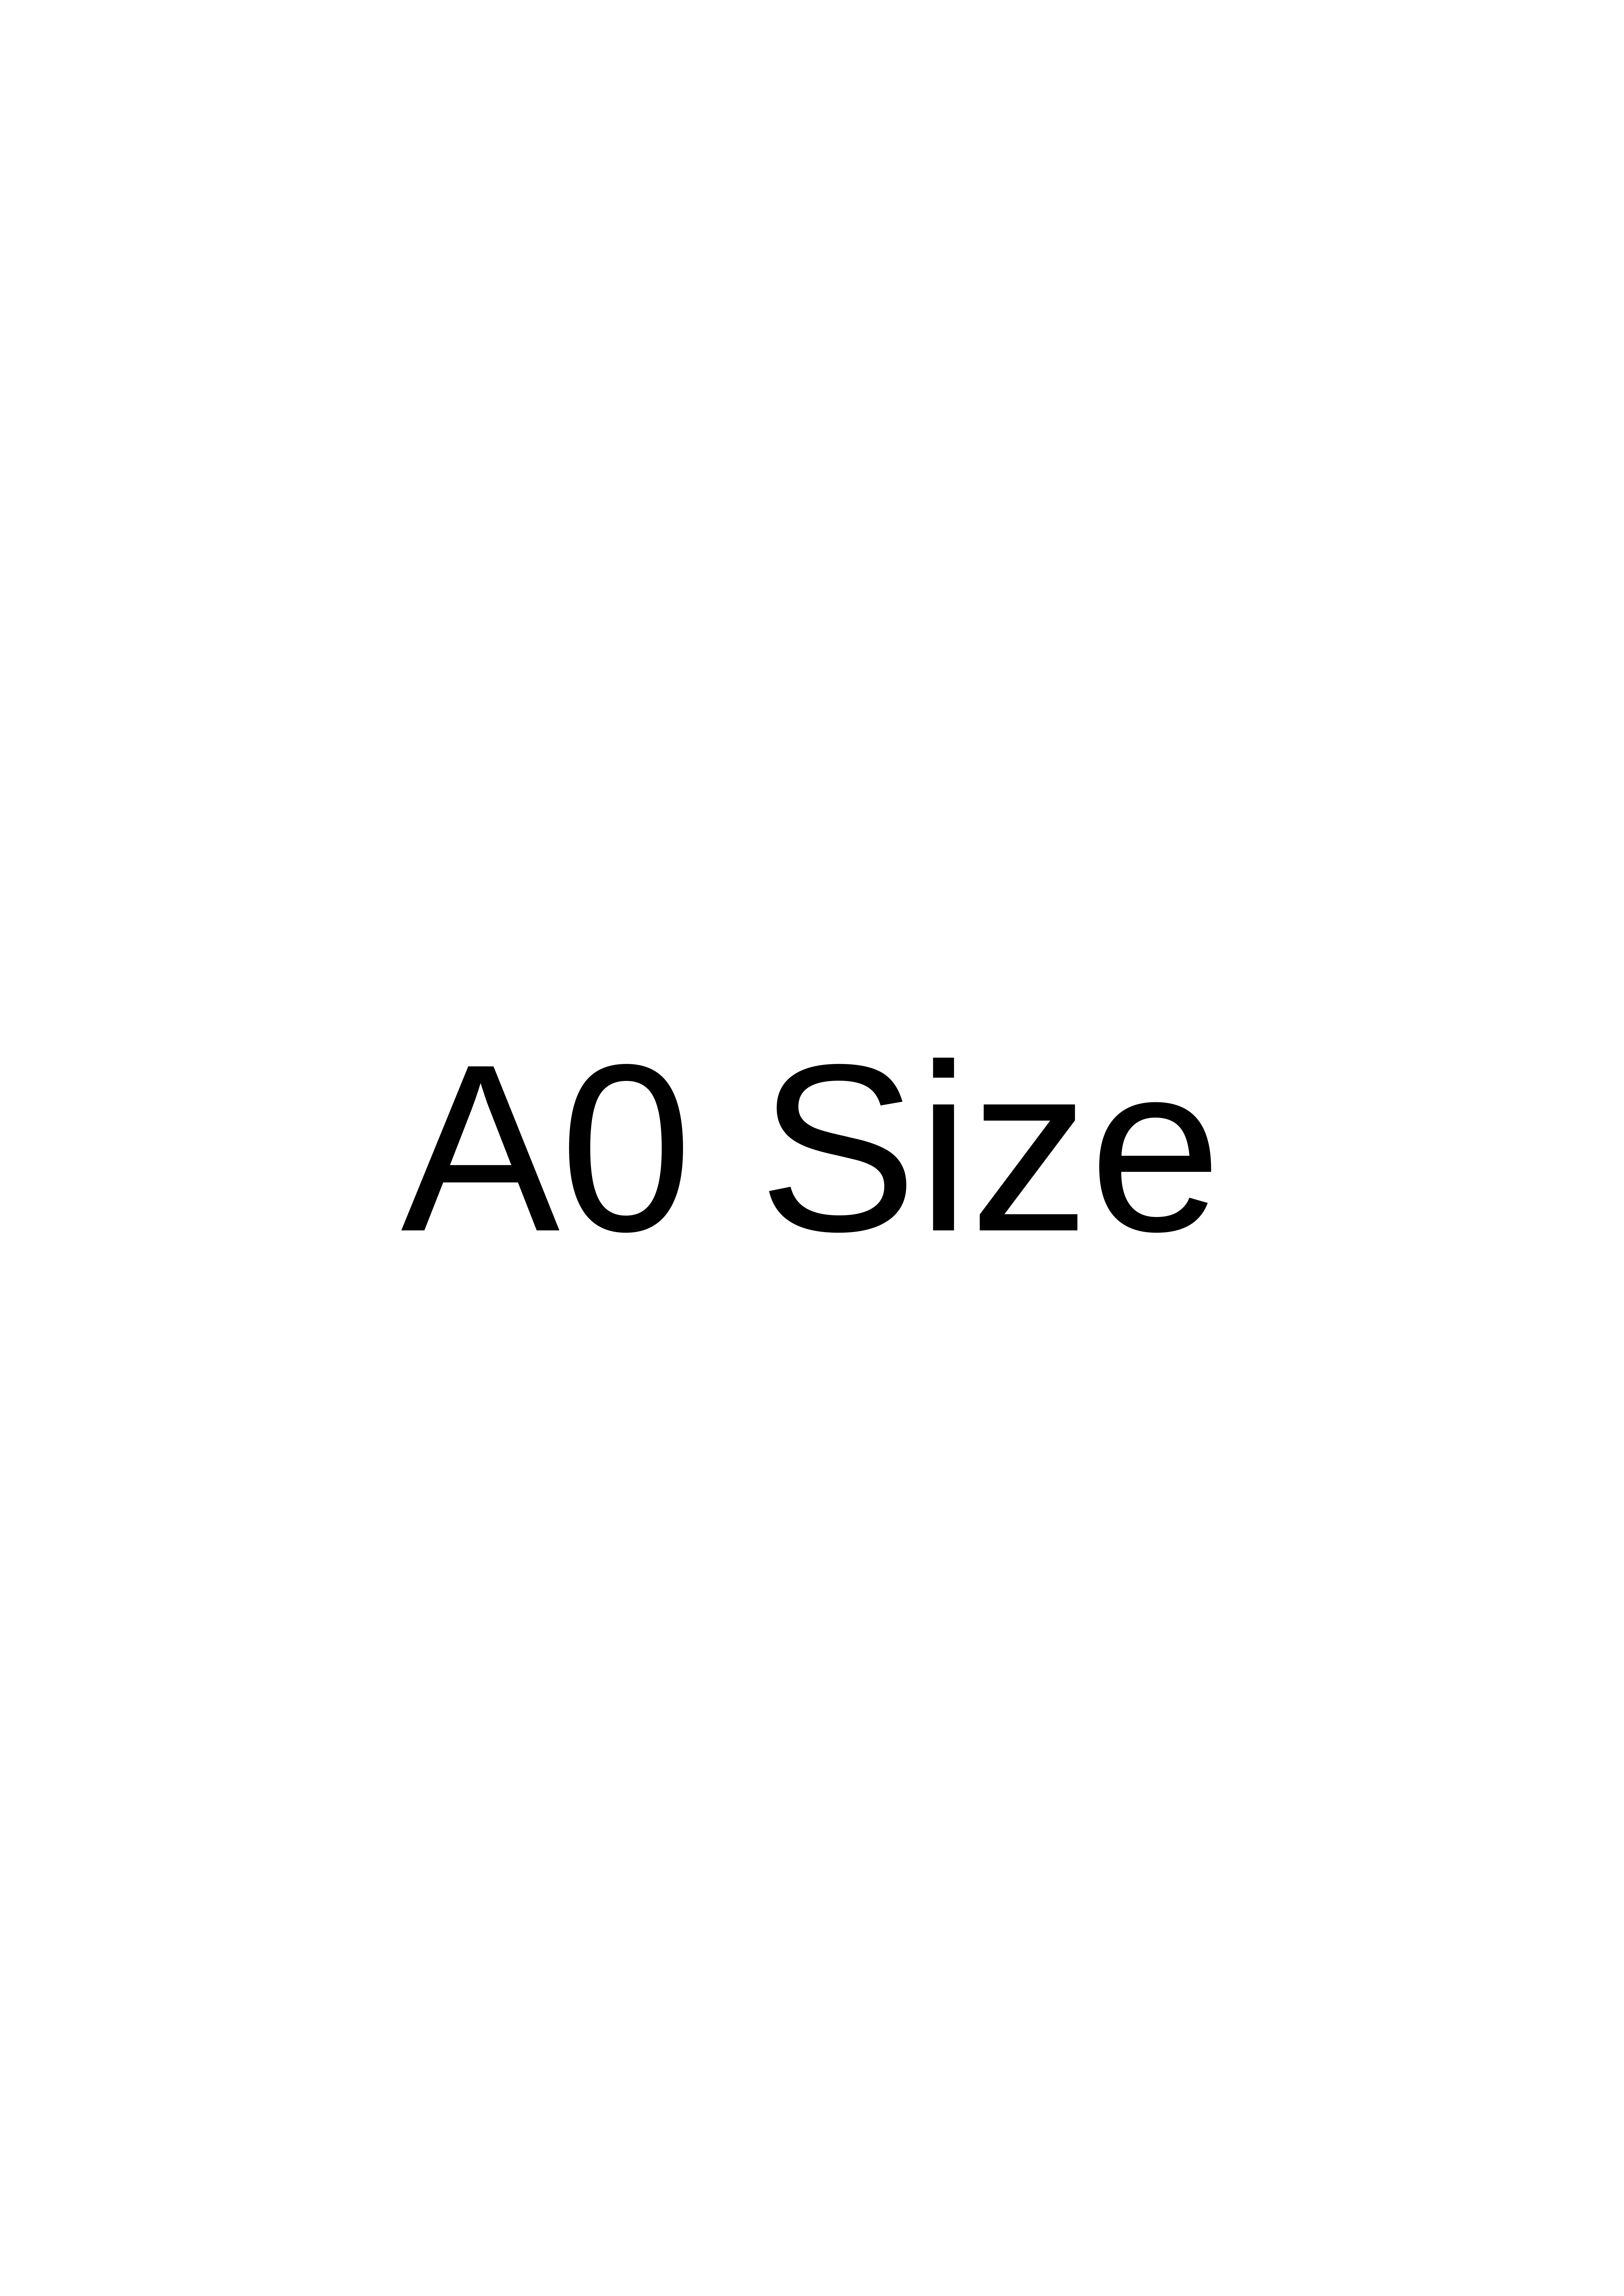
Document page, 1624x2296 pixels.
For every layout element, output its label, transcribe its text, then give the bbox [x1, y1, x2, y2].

text_box A0 Size [396, 1012, 1228, 1284]
